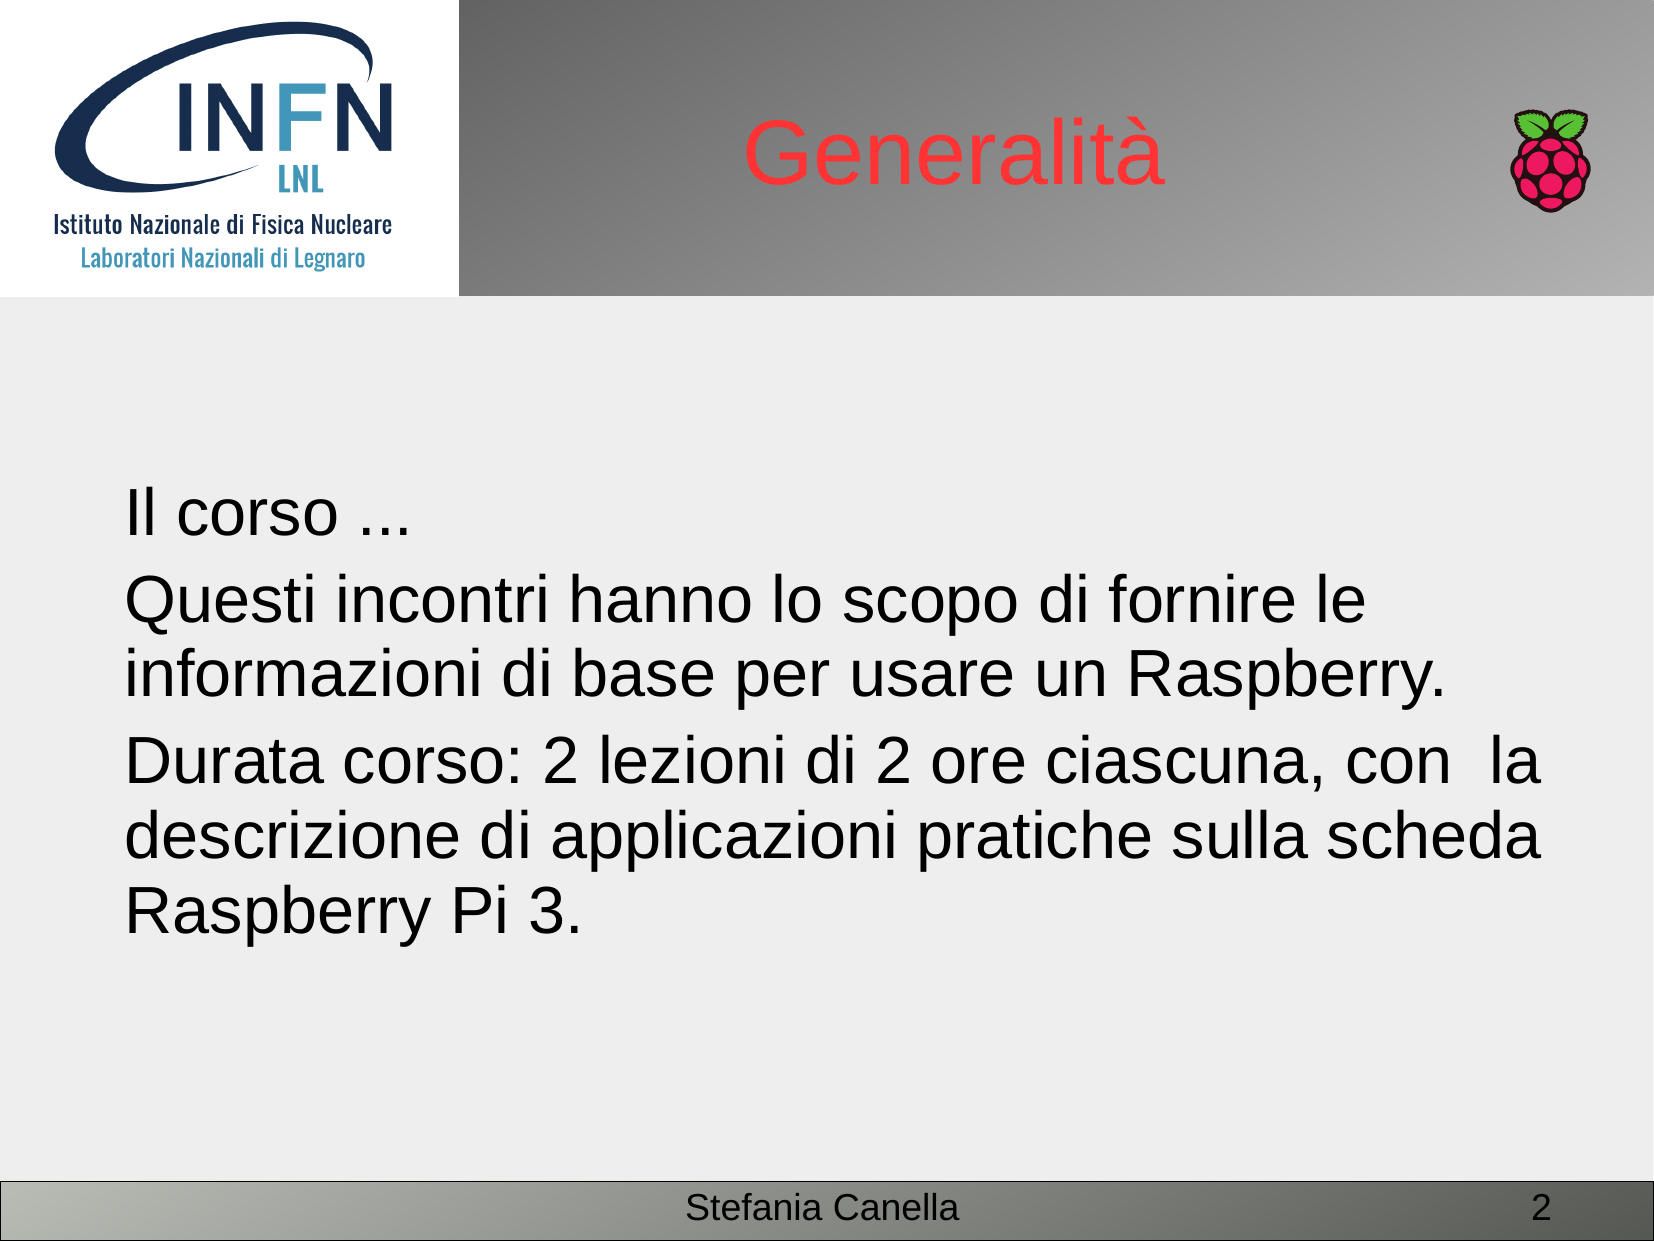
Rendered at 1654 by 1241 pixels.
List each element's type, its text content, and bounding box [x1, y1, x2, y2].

text_box [0, 1181, 670, 1241]
text_box [459, 0, 1654, 296]
text_box 34 [1516, 1178, 1654, 1241]
subtitle Il corso ... Questi incontri hanno lo scopo di fornire le informazioni di base per usare un Raspberry. Durata corso: 2 lezioni di 2 ore ciascuna, con la descrizione di applicazioni pratiche sulla scheda Raspberry Pi 3. [65, 302, 1588, 1121]
text_box [984, 1181, 1516, 1241]
picture [0, 0, 459, 297]
title Generalità [459, 49, 1571, 257]
text_box Stefania Canella [670, 1178, 984, 1241]
